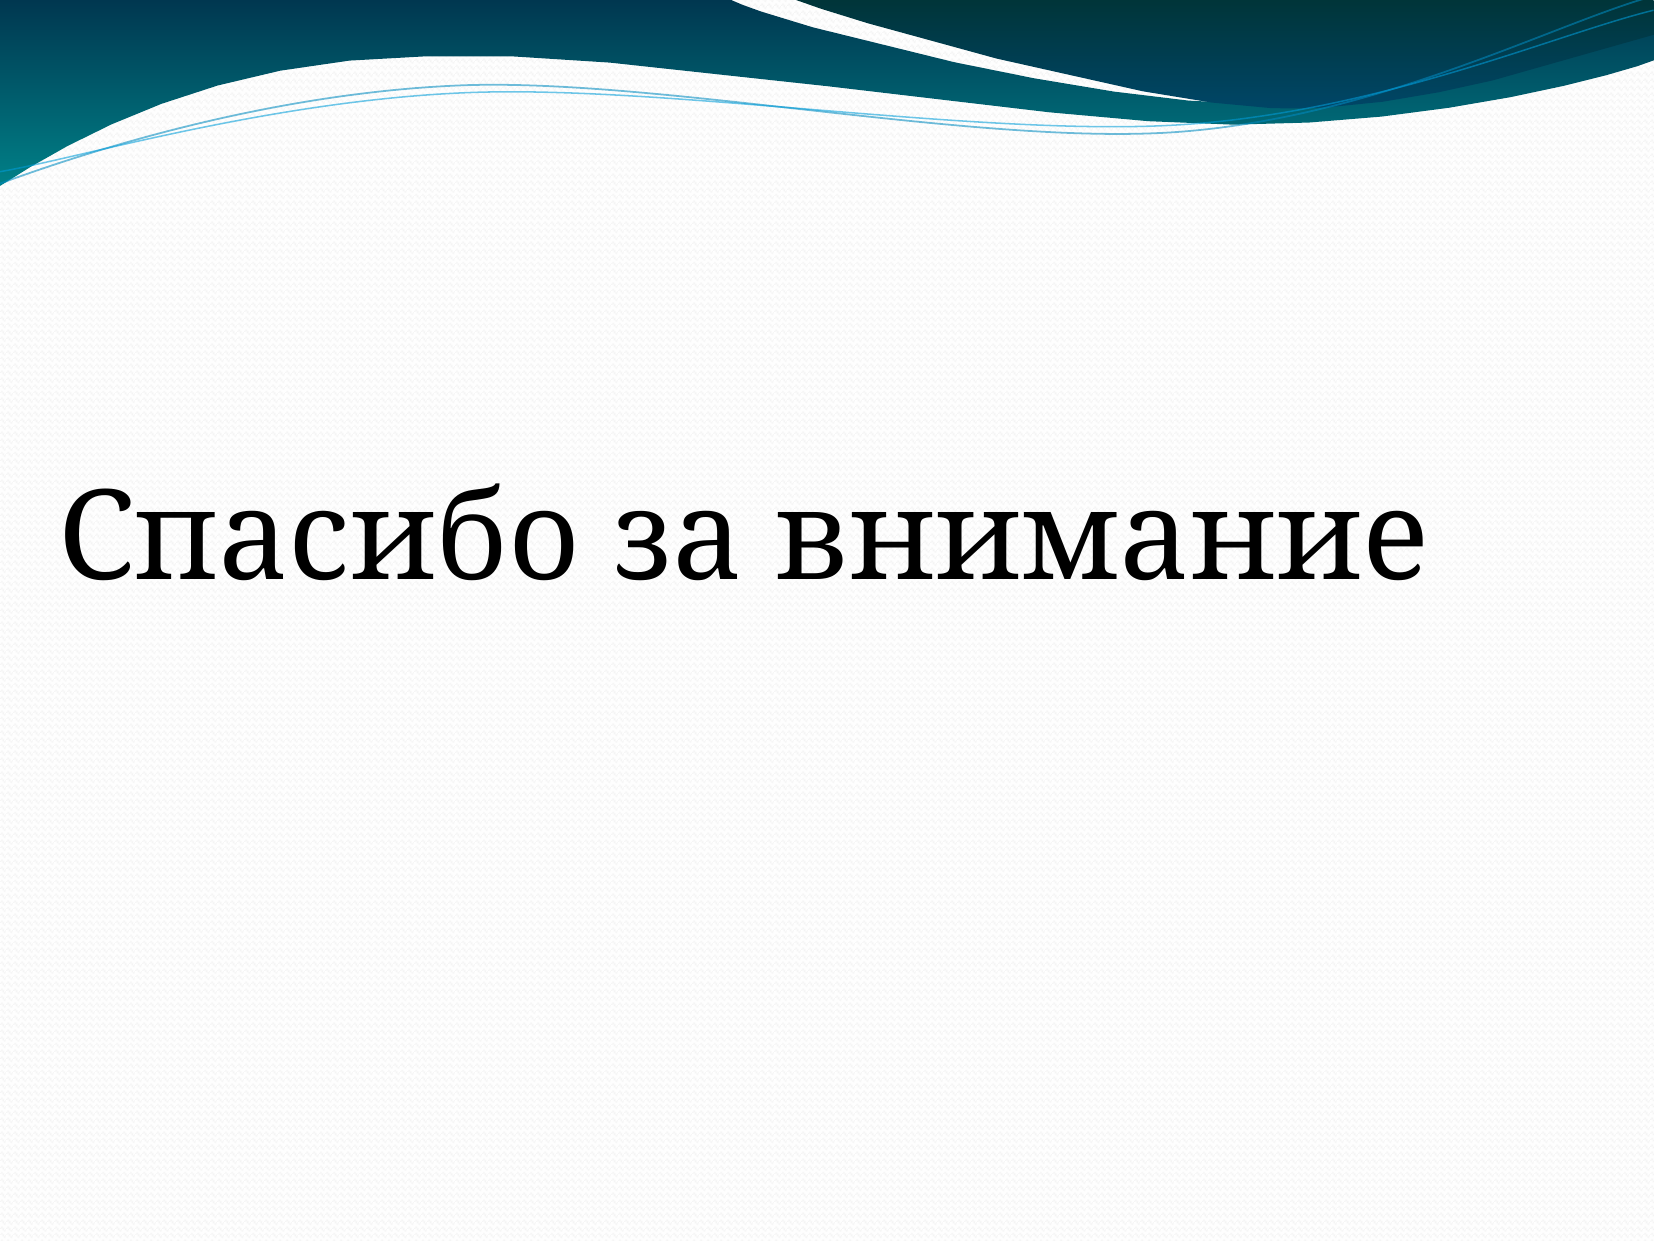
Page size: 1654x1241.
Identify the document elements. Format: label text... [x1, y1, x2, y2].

subtitle Спасибо за внимание [0, 49, 1489, 1010]
